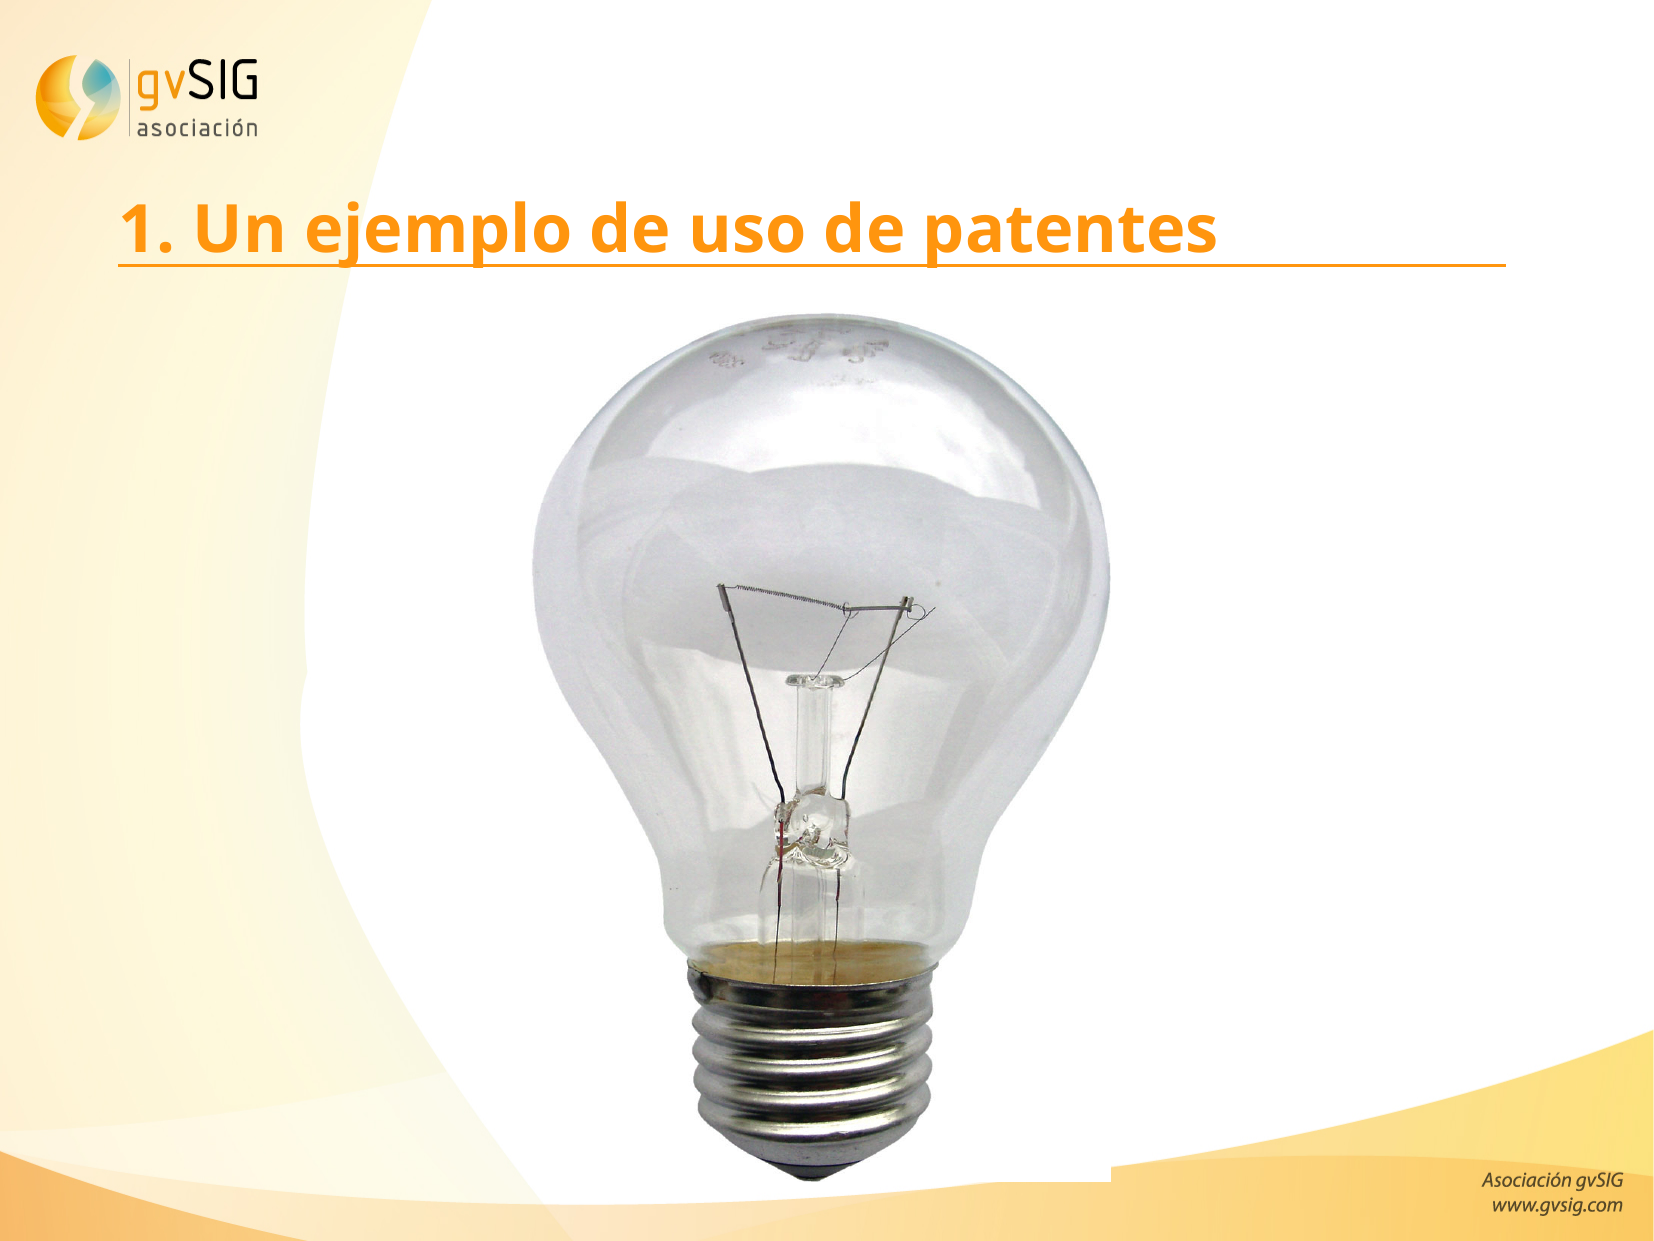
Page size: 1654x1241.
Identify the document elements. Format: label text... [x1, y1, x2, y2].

title 1. Un ejemplo de uso de patentes [118, 177, 1607, 276]
picture [0, 0, 1654, 1241]
